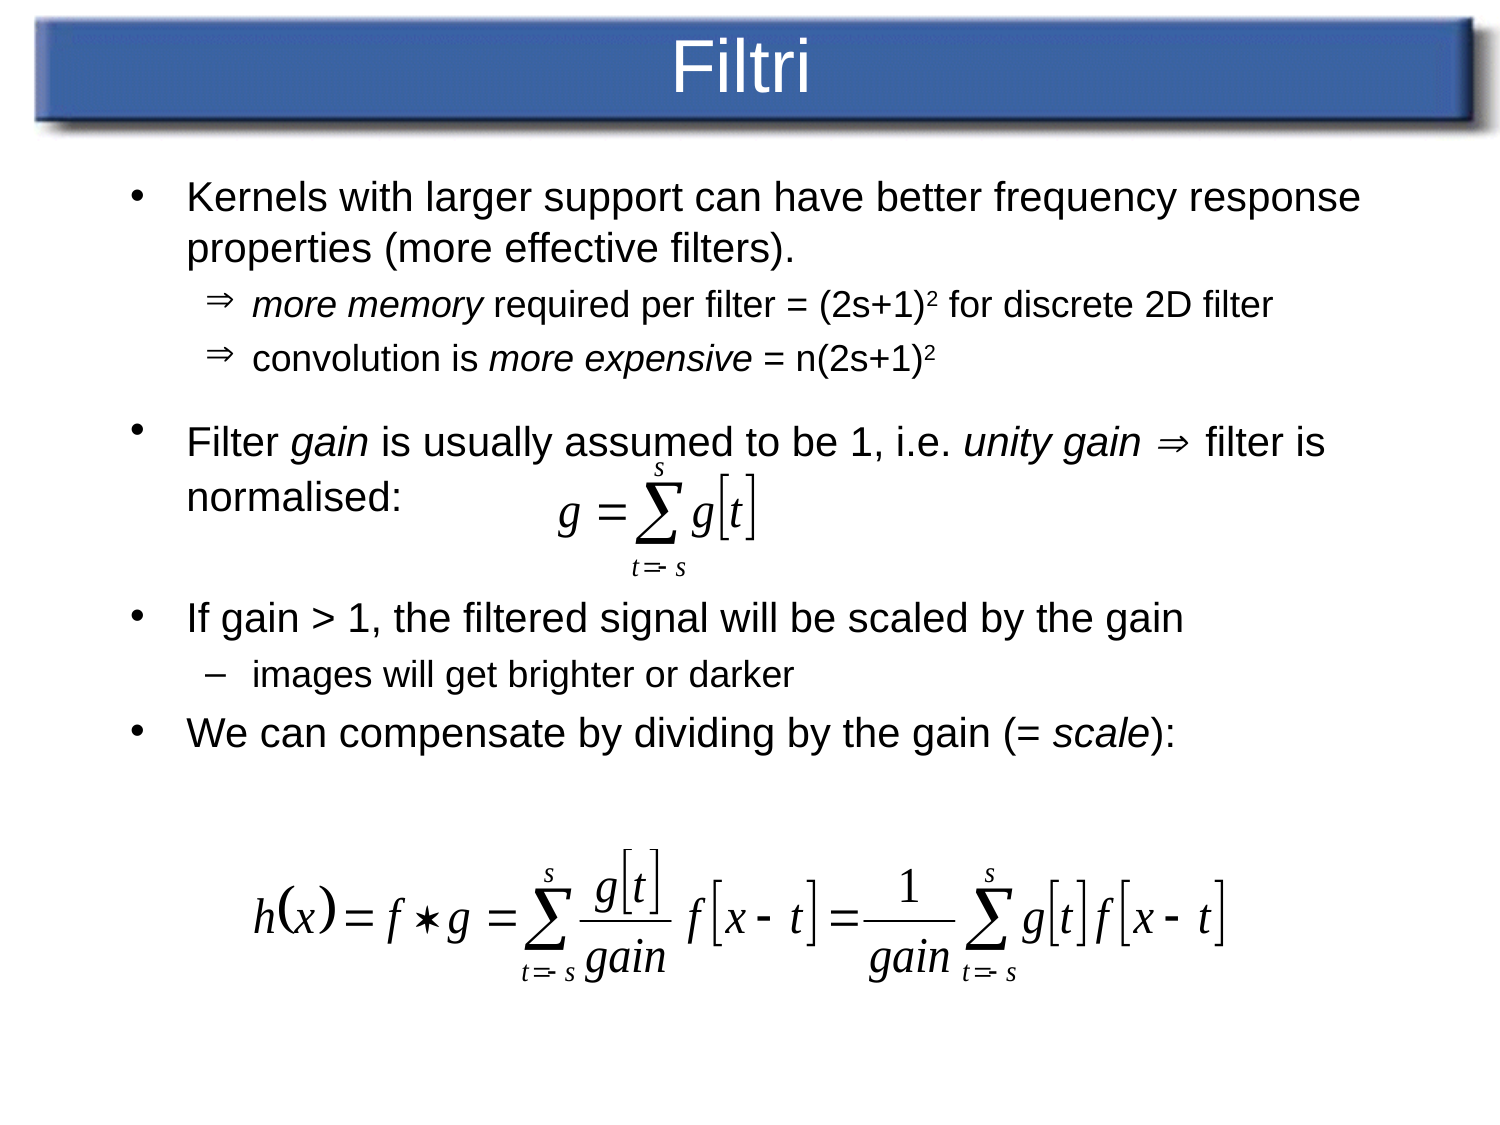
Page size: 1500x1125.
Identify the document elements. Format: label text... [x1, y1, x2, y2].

title Filtri [103, 0, 1379, 126]
picture [33, 14, 1500, 141]
list Kernels with larger support can have better frequency response properties (more effective filters). more memory required per filter = (2s+1)2 for discrete 2D filter convolution is more expensive = n(2s+1)2 Filter gain is usually assumed to be 1, i.e. unity gain  filter is normalised: If gain > 1, the filtered signal will be scaled by the gain images will get brighter or darker We can compensate by dividing by the gain (= scale): [115, 162, 1391, 838]
chart [246, 849, 1231, 993]
chart [549, 444, 762, 587]
